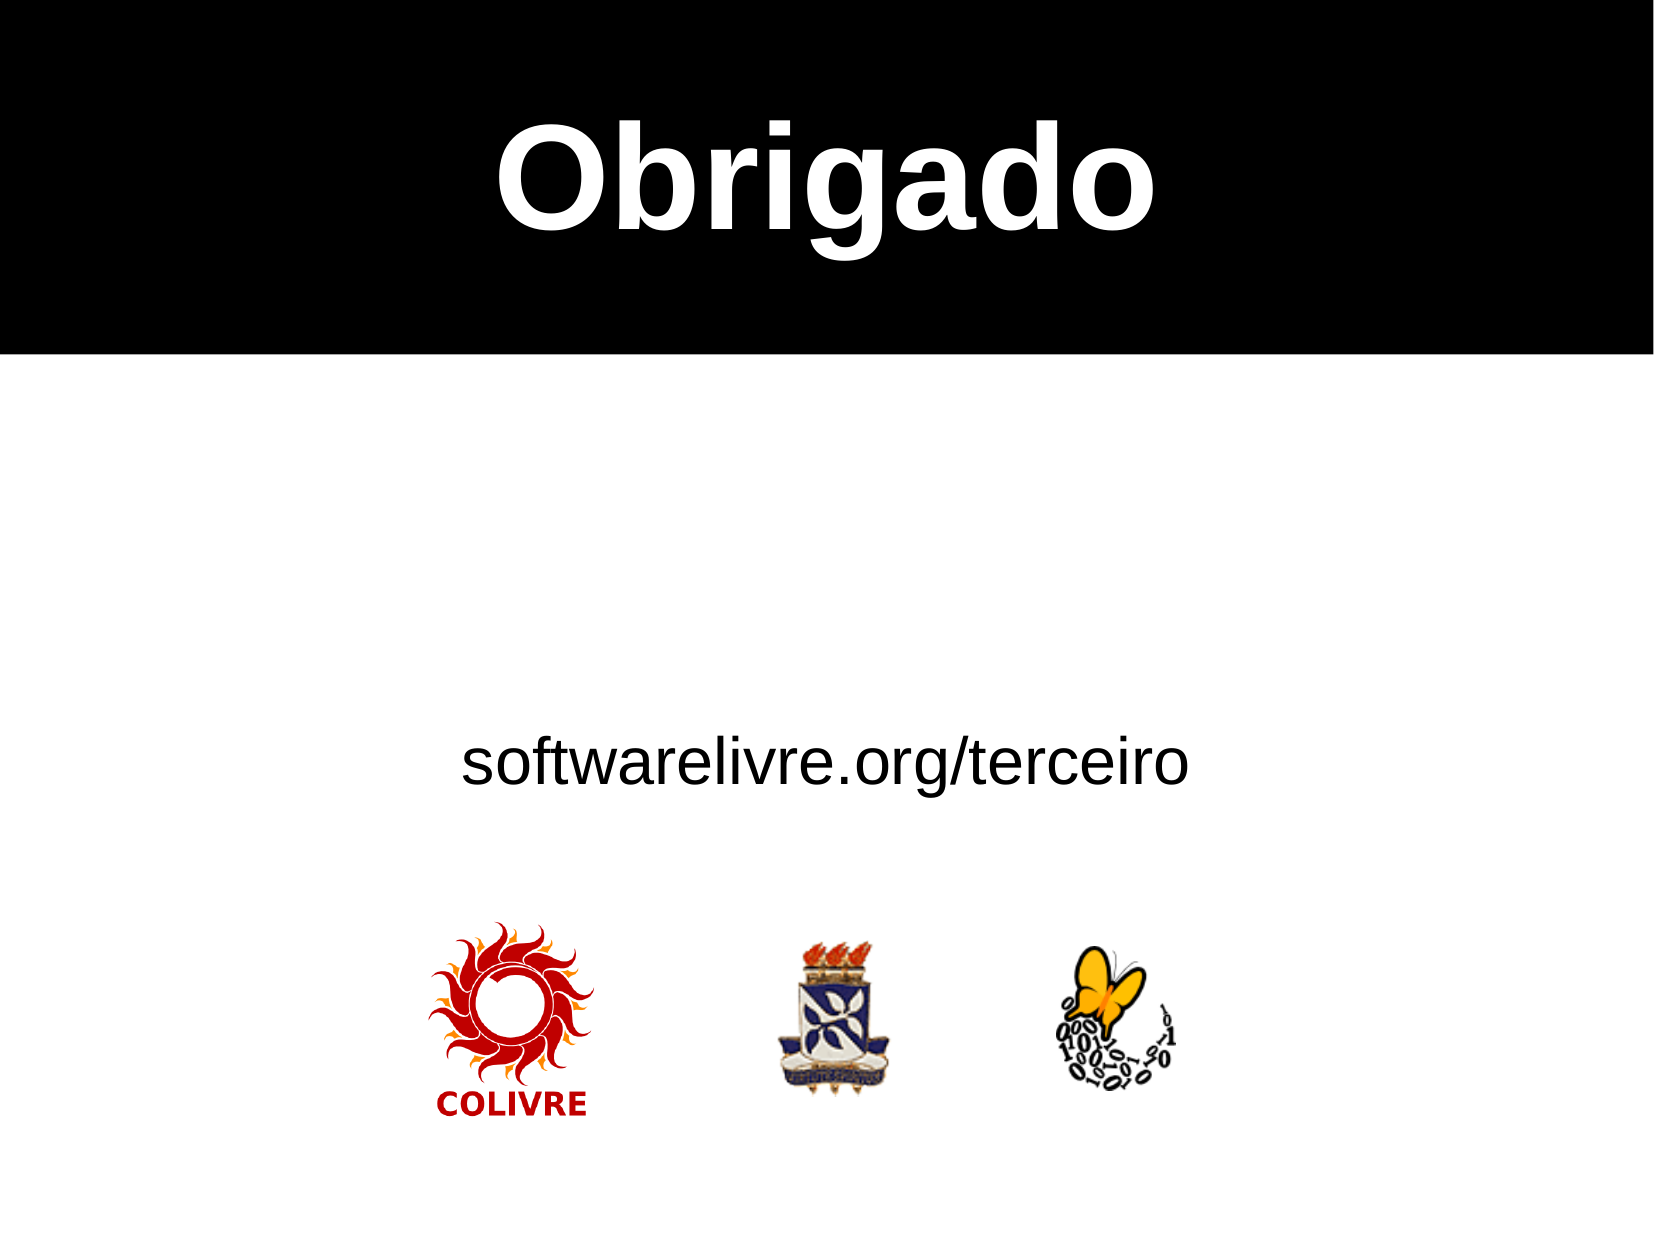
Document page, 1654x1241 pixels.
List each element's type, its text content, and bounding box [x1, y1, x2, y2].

title Obrigado [0, 0, 1654, 355]
picture [776, 940, 894, 1098]
picture [1056, 946, 1176, 1091]
subtitle softwarelivre.org/terceiro [82, 413, 1571, 1109]
picture [407, 915, 615, 1123]
